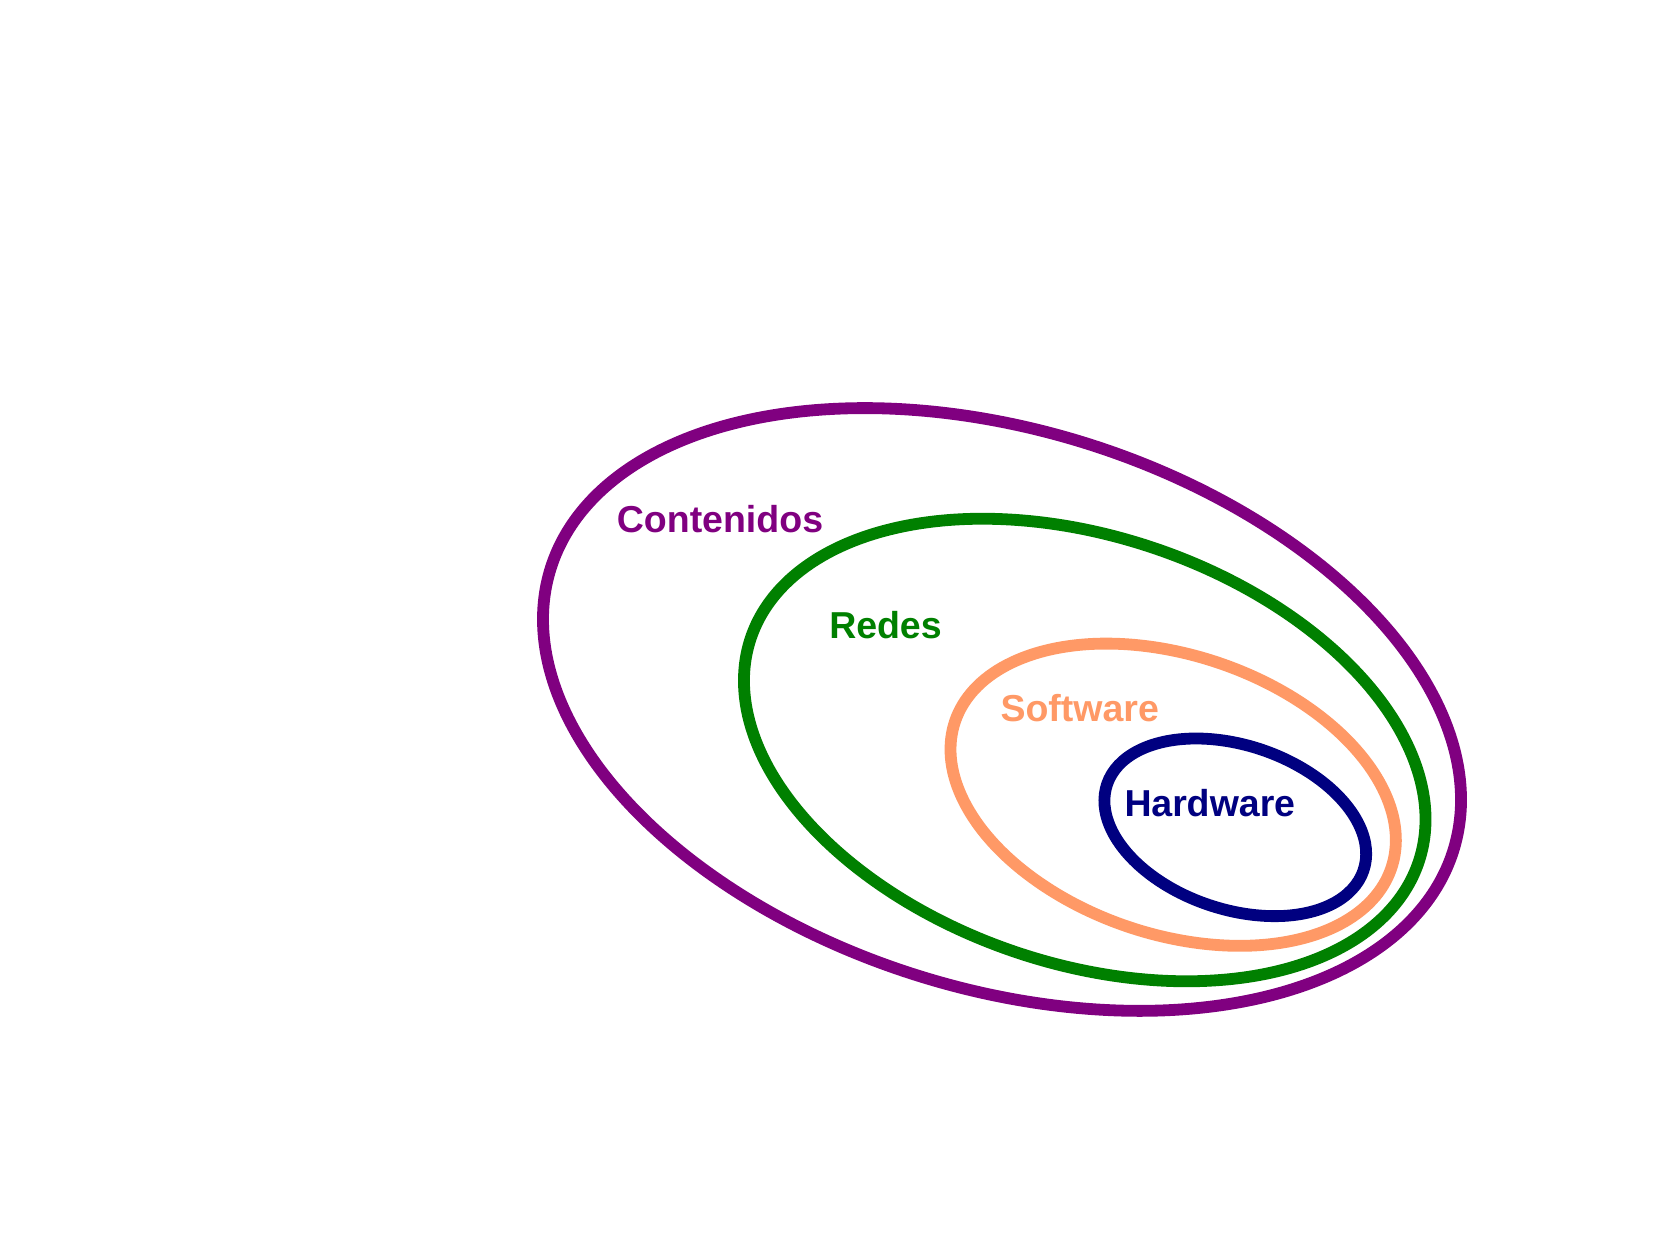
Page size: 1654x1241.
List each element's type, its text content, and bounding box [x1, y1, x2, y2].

text_box Redes [814, 597, 957, 656]
text_box Hardware [1109, 774, 1312, 833]
text_box Contenidos [602, 491, 839, 550]
text_box Software [985, 680, 1175, 739]
